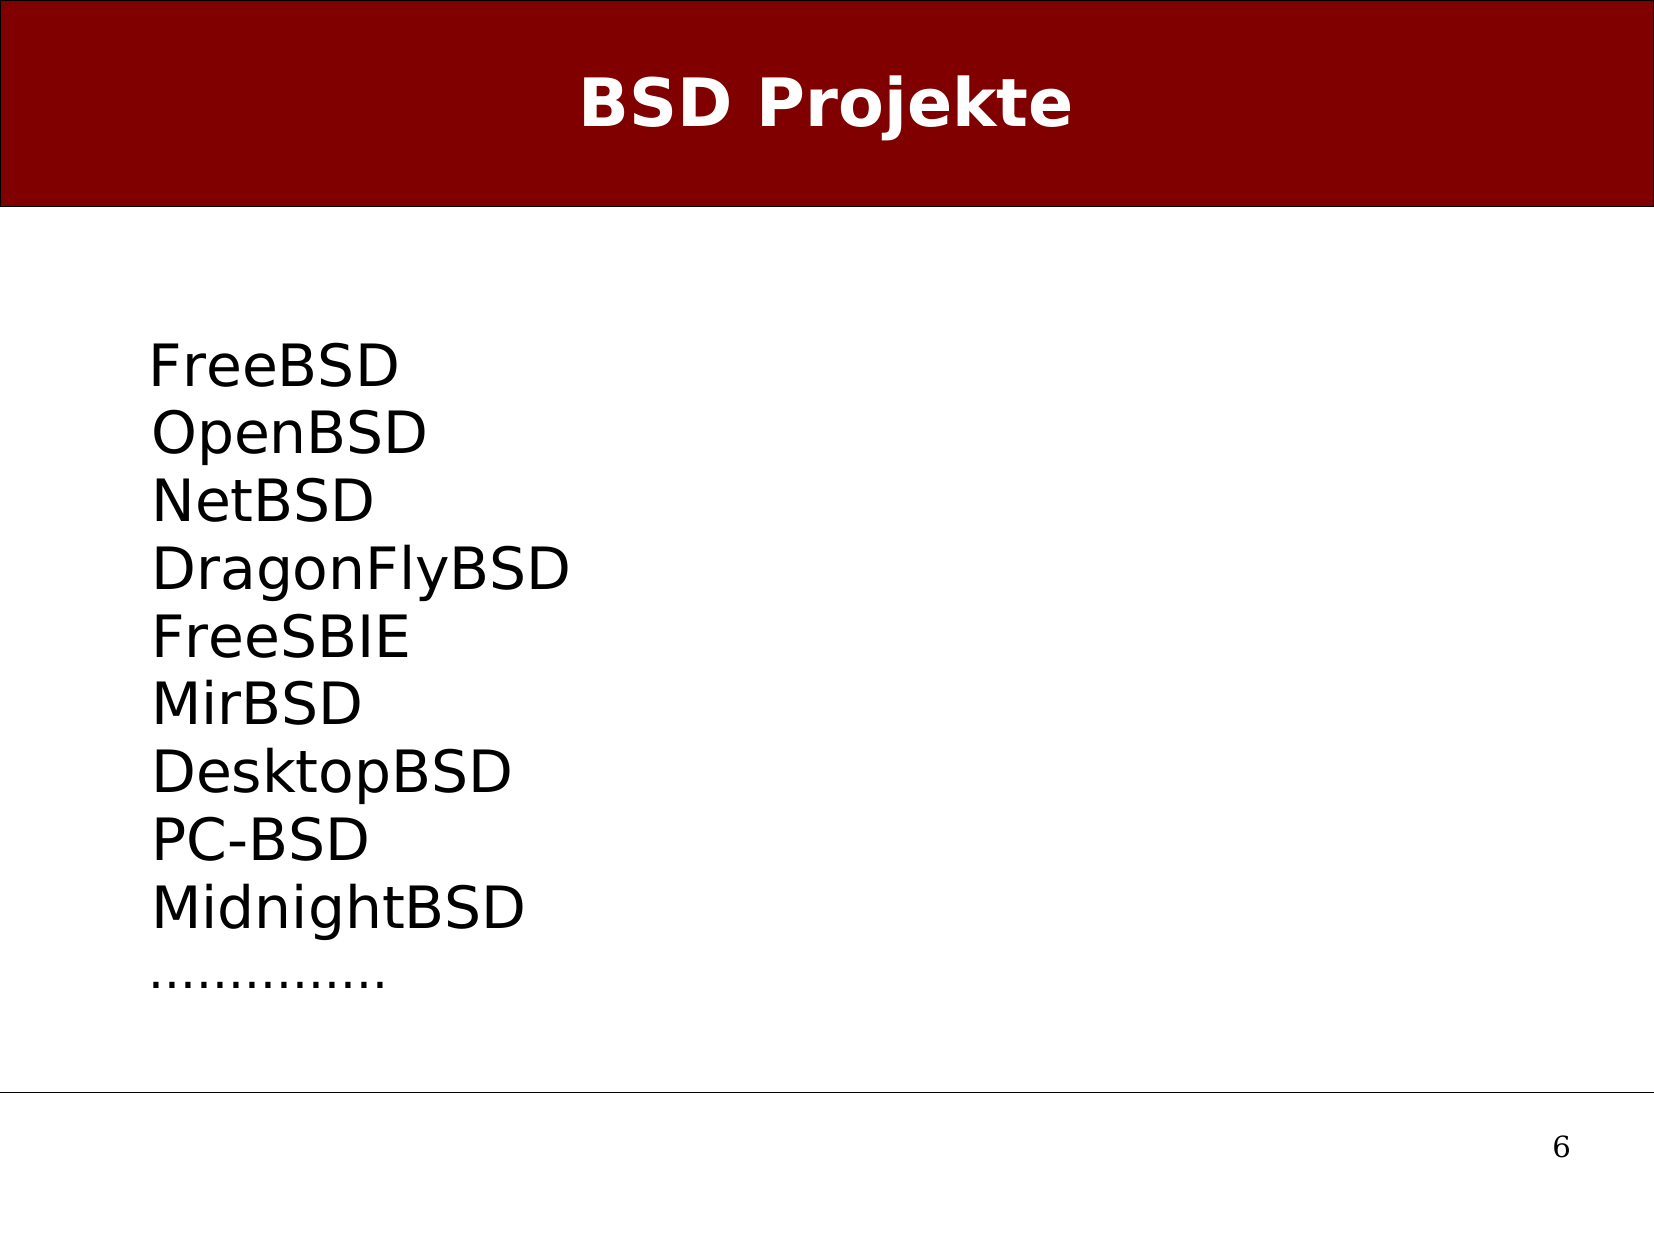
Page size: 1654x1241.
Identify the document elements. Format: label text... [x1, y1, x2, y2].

text_box BSD Projekte [0, 0, 1654, 207]
text_box FreeBSD OpenBSD NetBSD DragonFlyBSD FreeSBIE MirBSD DesktopBSD PC-BSD MidnightBSD ............... [118, 324, 1506, 1008]
text_box [59, 944, 1595, 1086]
